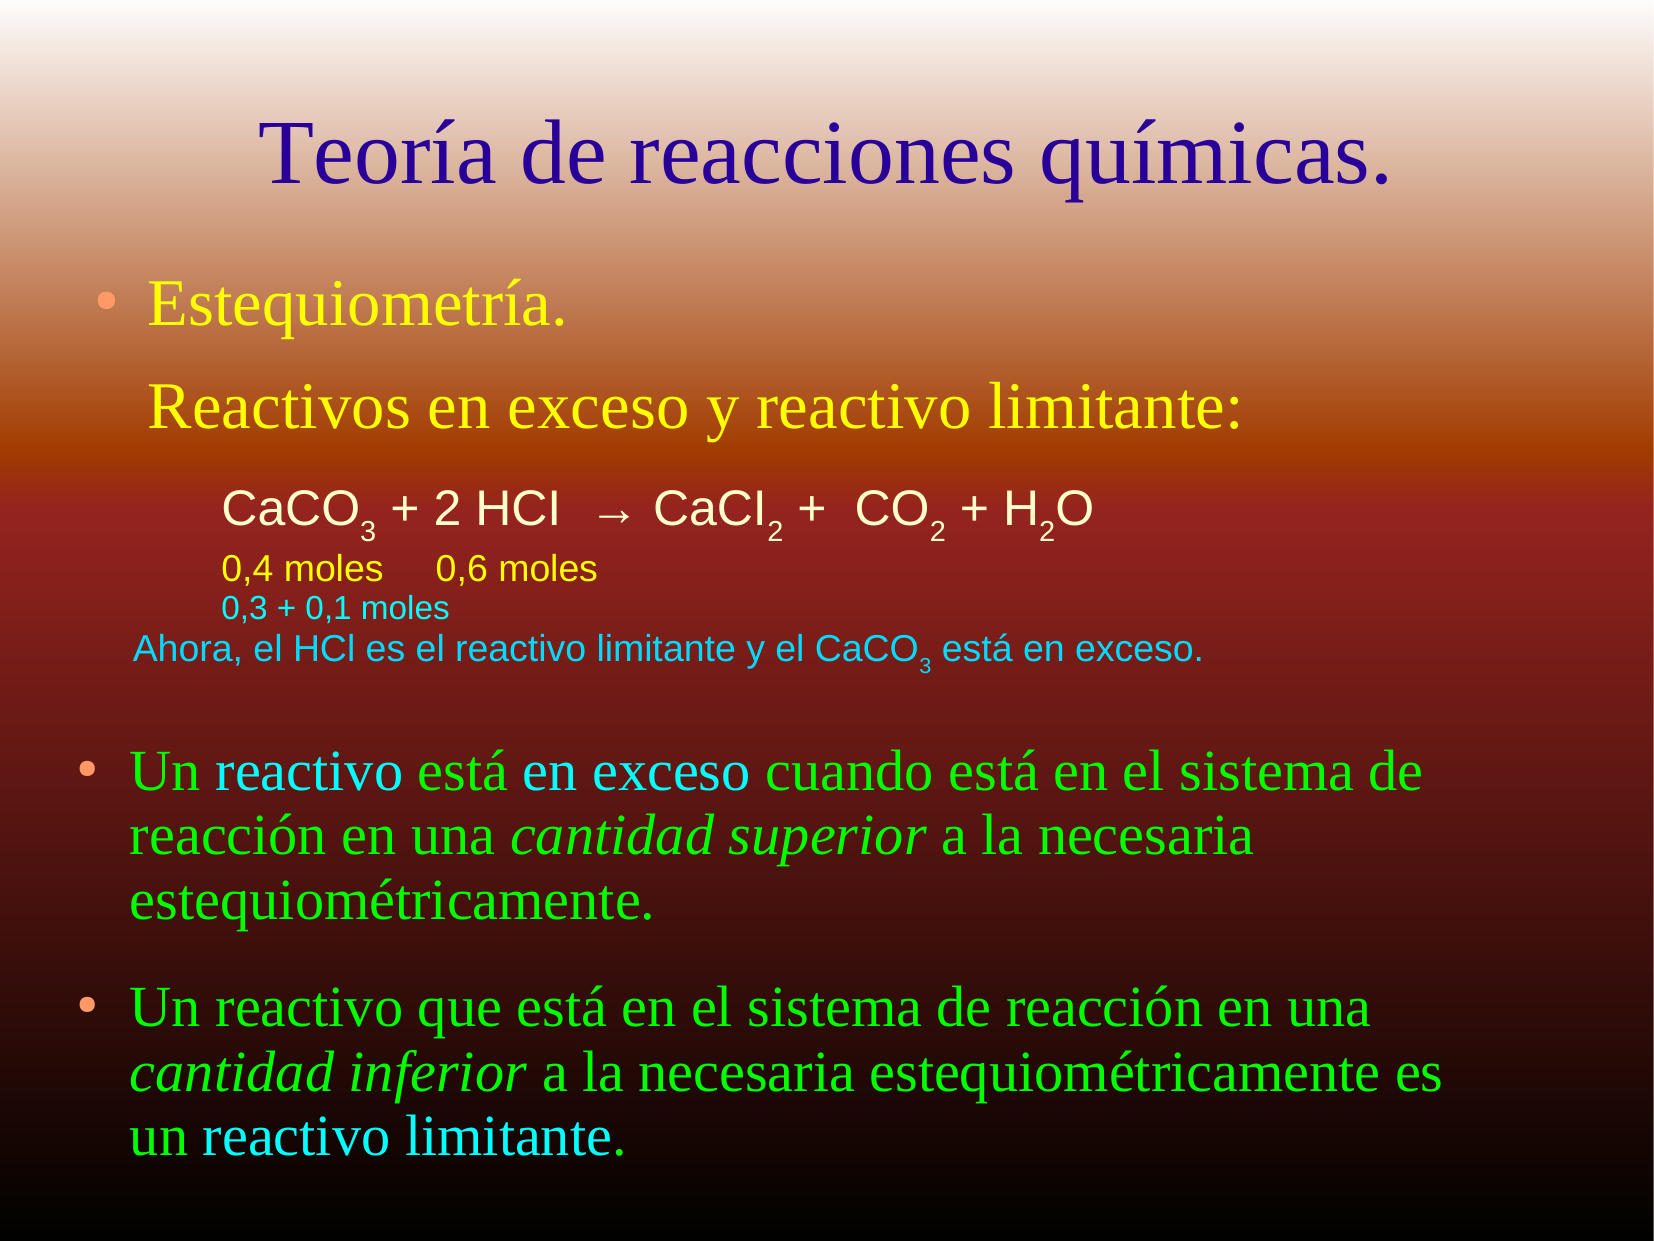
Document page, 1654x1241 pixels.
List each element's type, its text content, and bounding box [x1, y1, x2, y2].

picture [0, 0, 1654, 1241]
title Teoría de reacciones químicas. [82, 49, 1571, 257]
text_box CaCO3 + 2 HCI → CaCI2 + CO2 + H2O 0,4 moles 0,6 moles 0,3 + 0,1 moles [206, 472, 1359, 620]
list Estequiometría. Reactivos en exceso y reactivo limitante: [76, 265, 1625, 473]
text_box Un reactivo está en exceso cuando está en el sistema de reacción en una cantidad superior a la necesaria estequiométricamente. [59, 738, 1477, 935]
text_box Un reactivo que está en el sistema de reacción en una cantidad inferior a la necesaria estequiométricamente es un reactivo limitante. [59, 974, 1477, 1171]
text_box Ahora, el HCl es el reactivo limitante y el CaCO3 está en exceso. [118, 620, 1403, 686]
